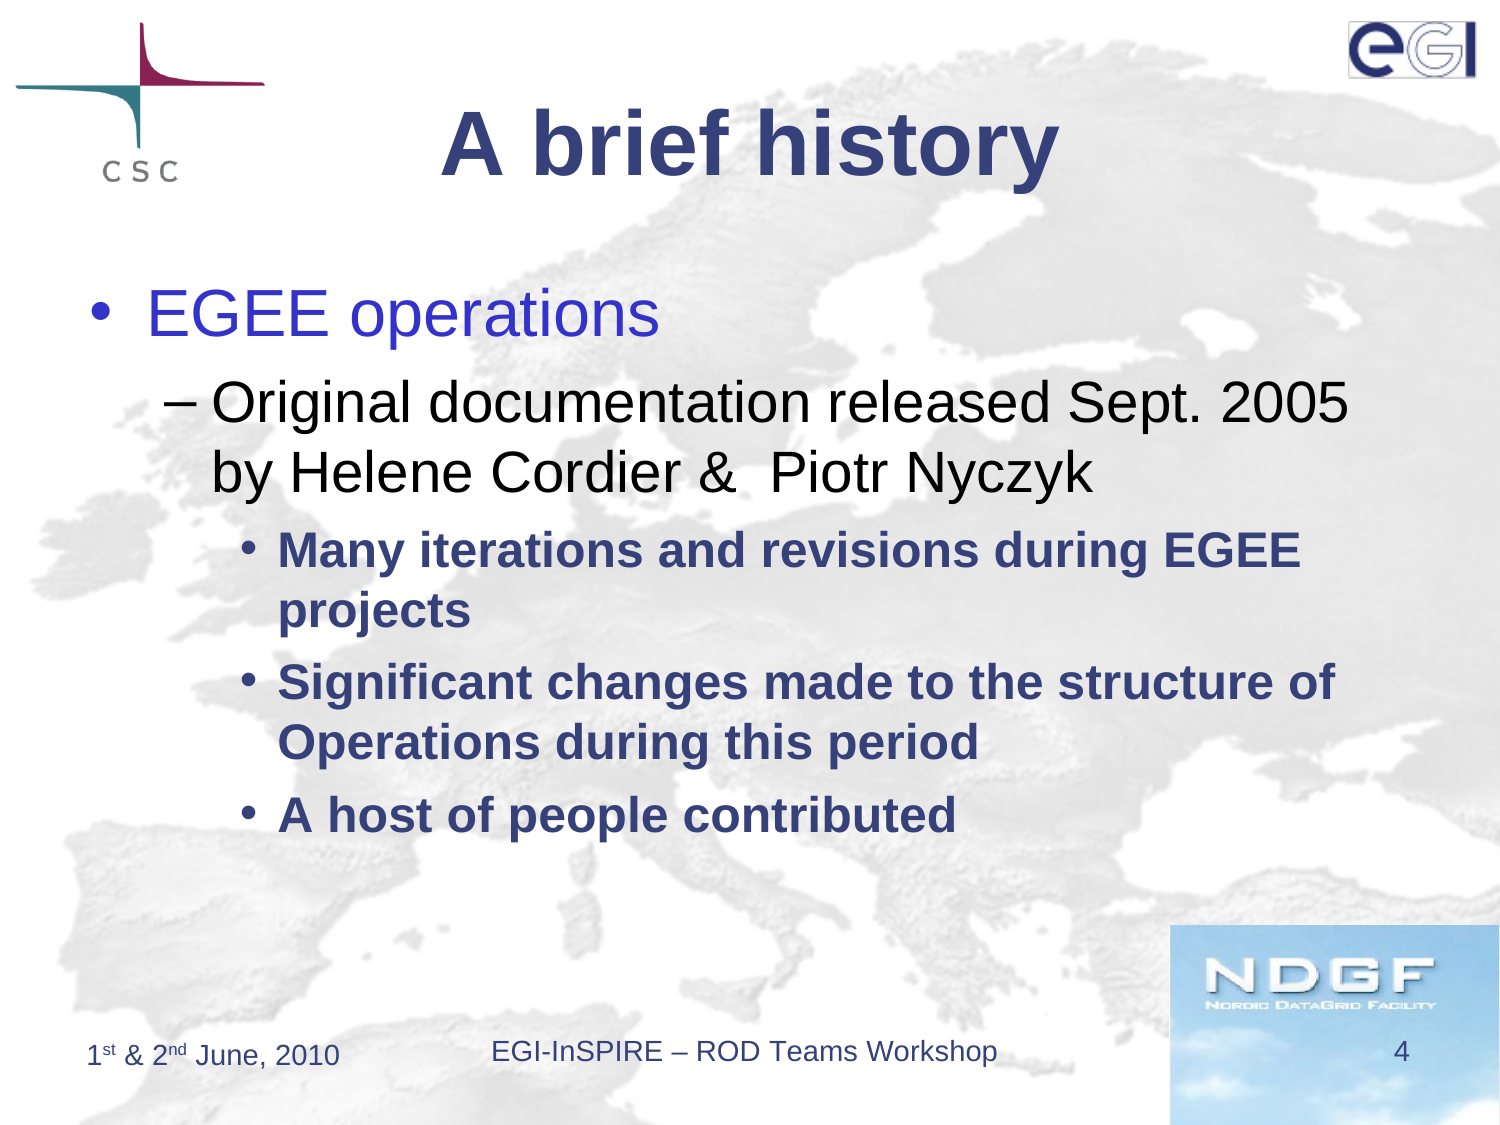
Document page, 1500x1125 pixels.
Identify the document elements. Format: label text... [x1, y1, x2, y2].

picture [0, 0, 1500, 1125]
list EGEE operations Original documentation released Sept. 2005 by Helene Cordier & Piotr Nyczyk Many iterations and revisions during EGEE projects Significant changes made to the structure of Operations during this period A host of people contributed [75, 262, 1426, 1021]
title A brief history [75, 13, 1426, 262]
